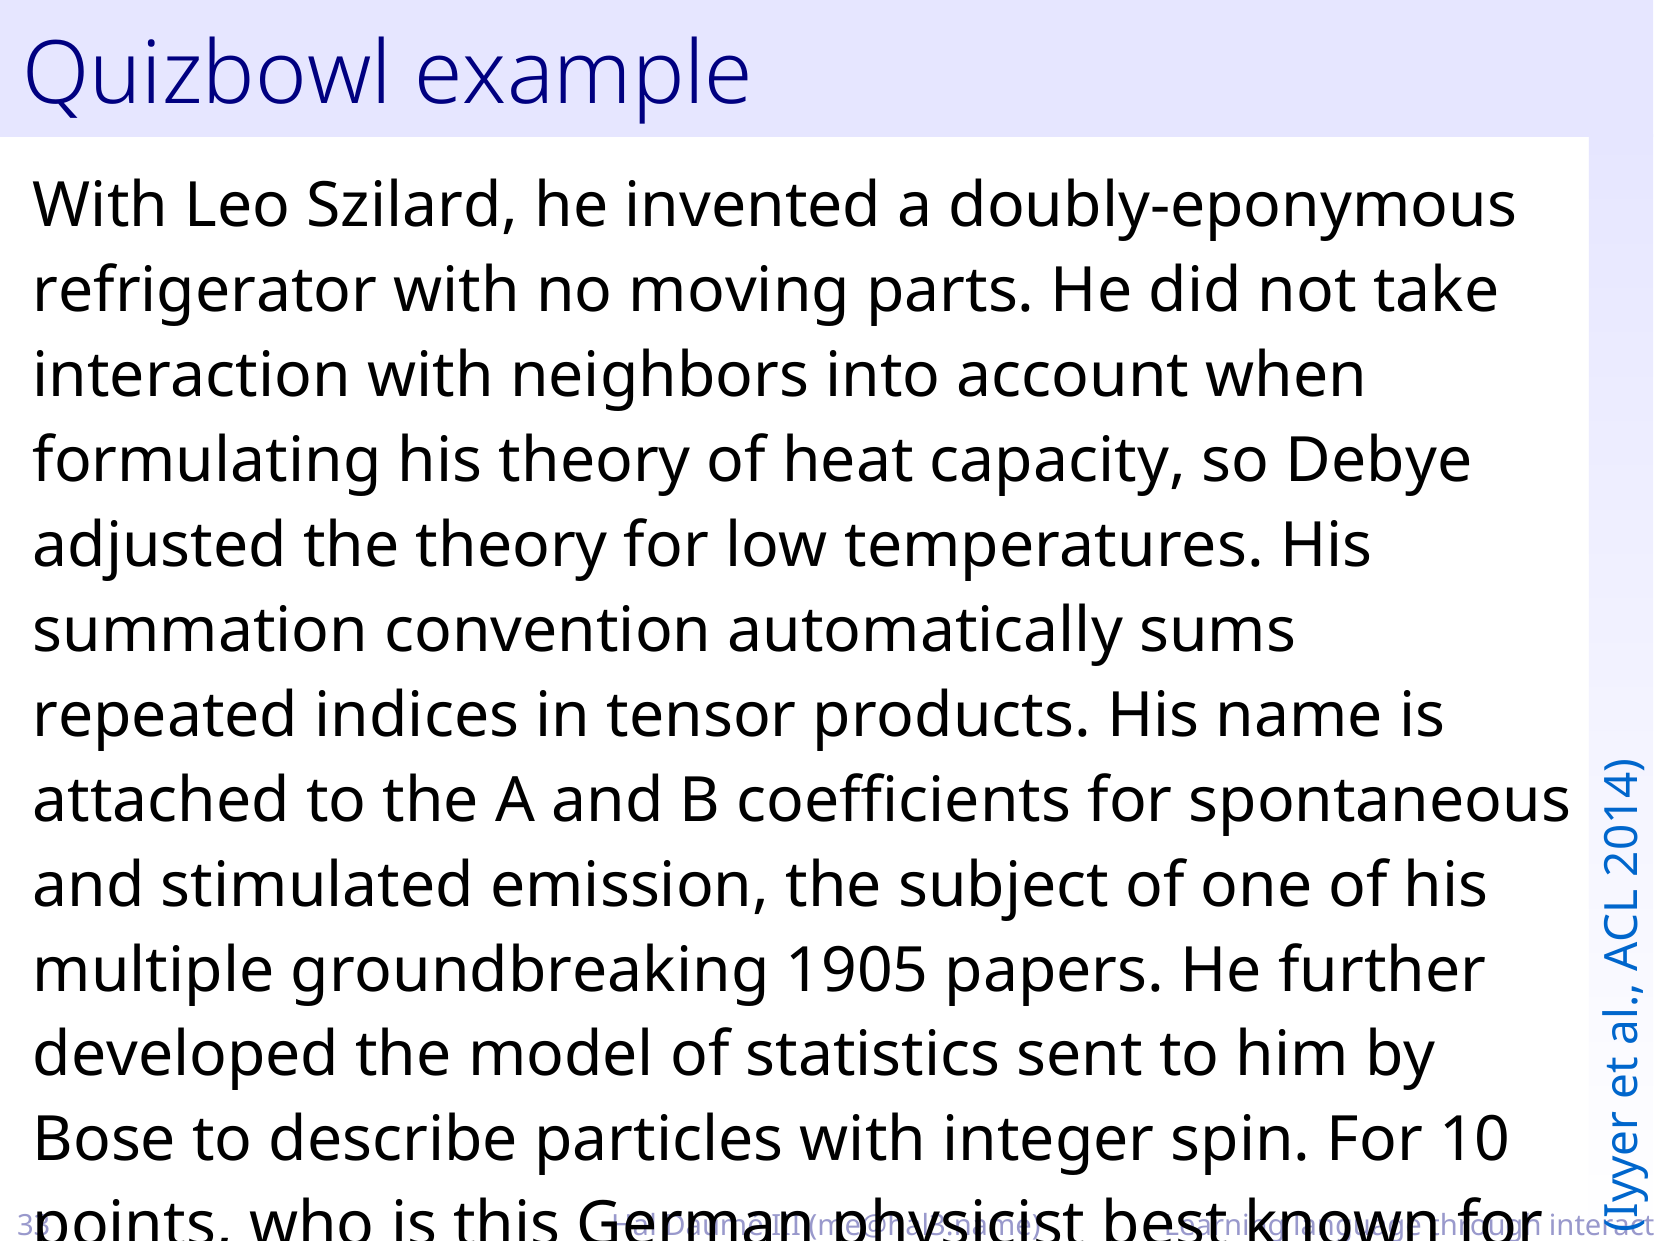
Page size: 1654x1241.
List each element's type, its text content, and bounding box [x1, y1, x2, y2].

text_box (Iyyer et al., ACL 2014) [1585, 688, 1649, 1236]
title Quizbowl example [22, 8, 1639, 131]
list With Leo Szilard, he invented a doubly-eponymous refrigerator with no moving parts. He did not take interaction with neighbors into account when formulating his theory of heat capacity, so Debye adjusted the theory for low temperatures. His summation convention automatically sums repeated indices in tensor products. His name is attached to the A and B coefficients for spontaneous and stimulated emission, the subject of one of his multiple groundbreaking 1905 papers. He further developed the model of statistics sent to him by Bose to describe particles with integer spin. For 10 points, who is this German physicist best known for formulating the special and general theories of relativity? [32, 159, 1575, 1097]
